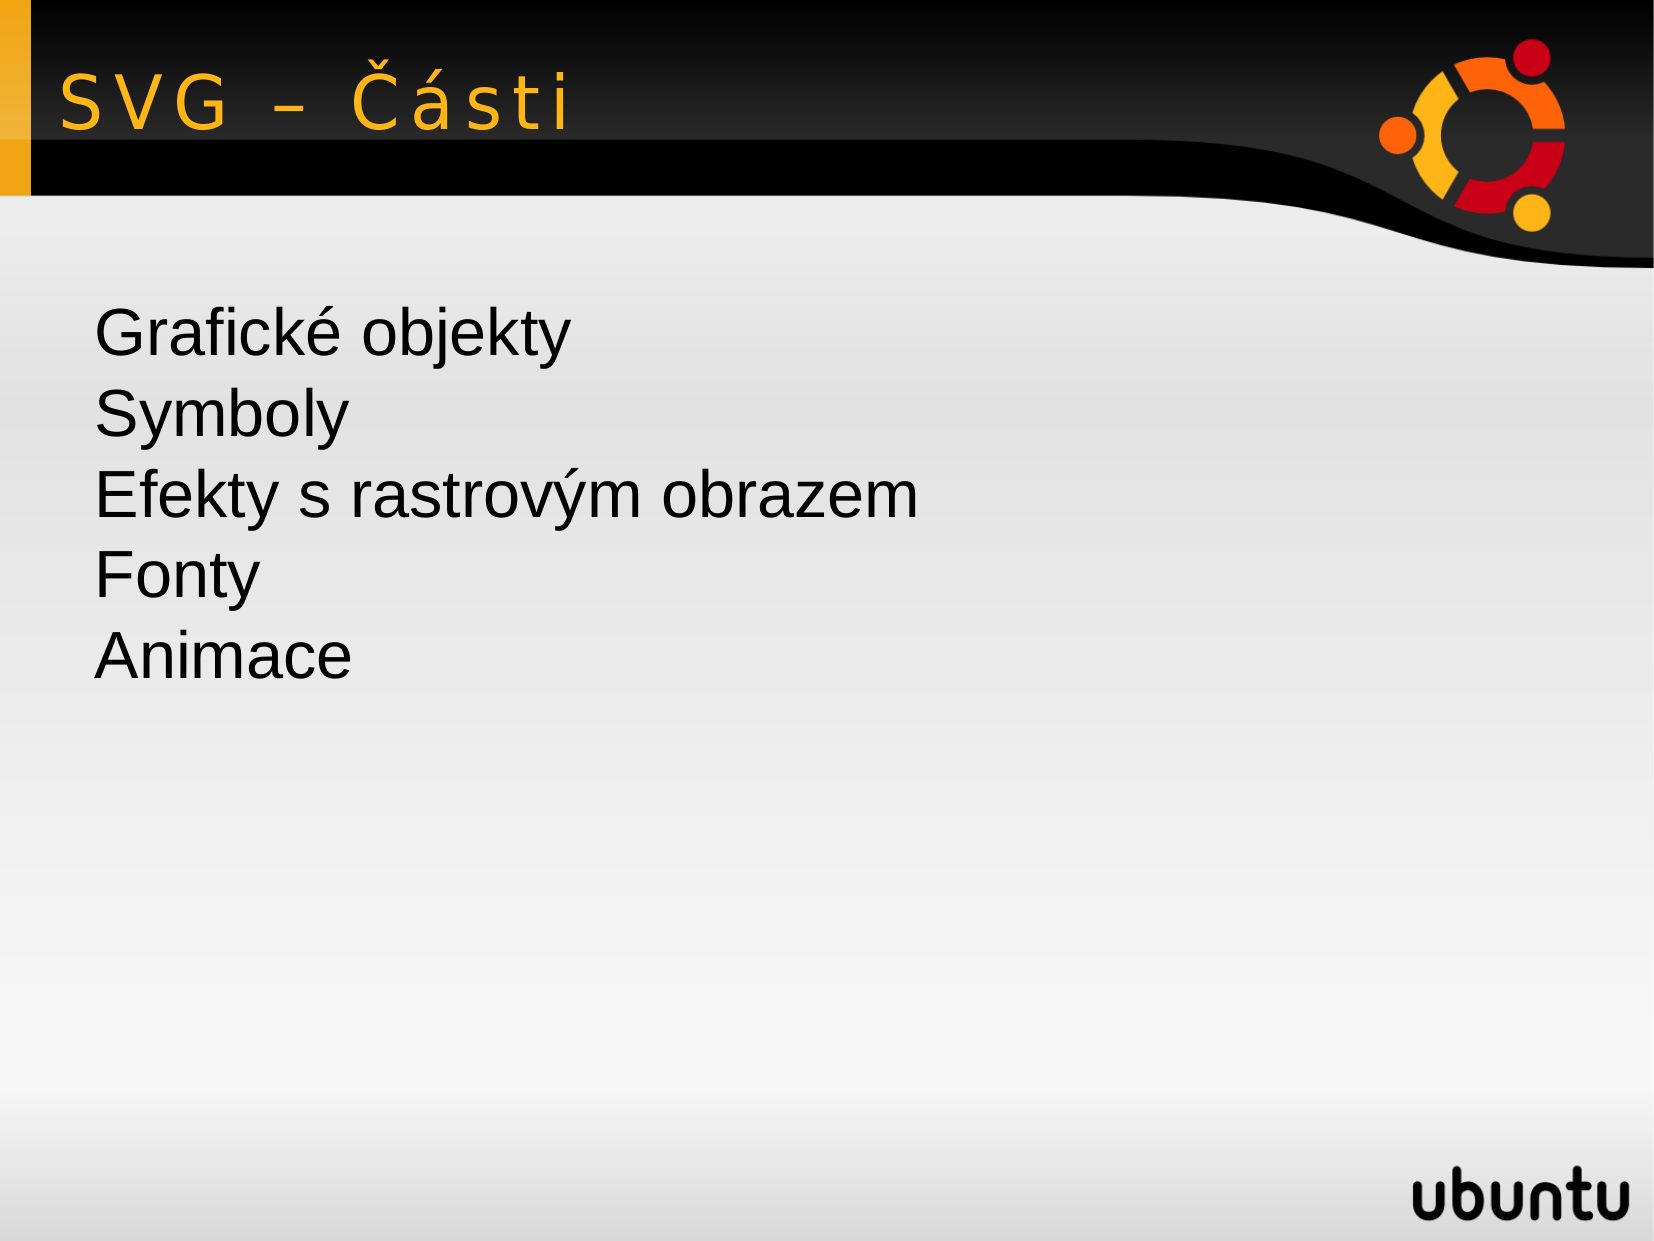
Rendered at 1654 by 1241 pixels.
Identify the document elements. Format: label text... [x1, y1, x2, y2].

picture [0, 0, 1654, 1241]
list Grafické objekty Symboly Efekty s rastrovým obrazem Fonty Animace [76, 295, 1565, 1114]
title SVG – Části [59, 29, 1270, 178]
